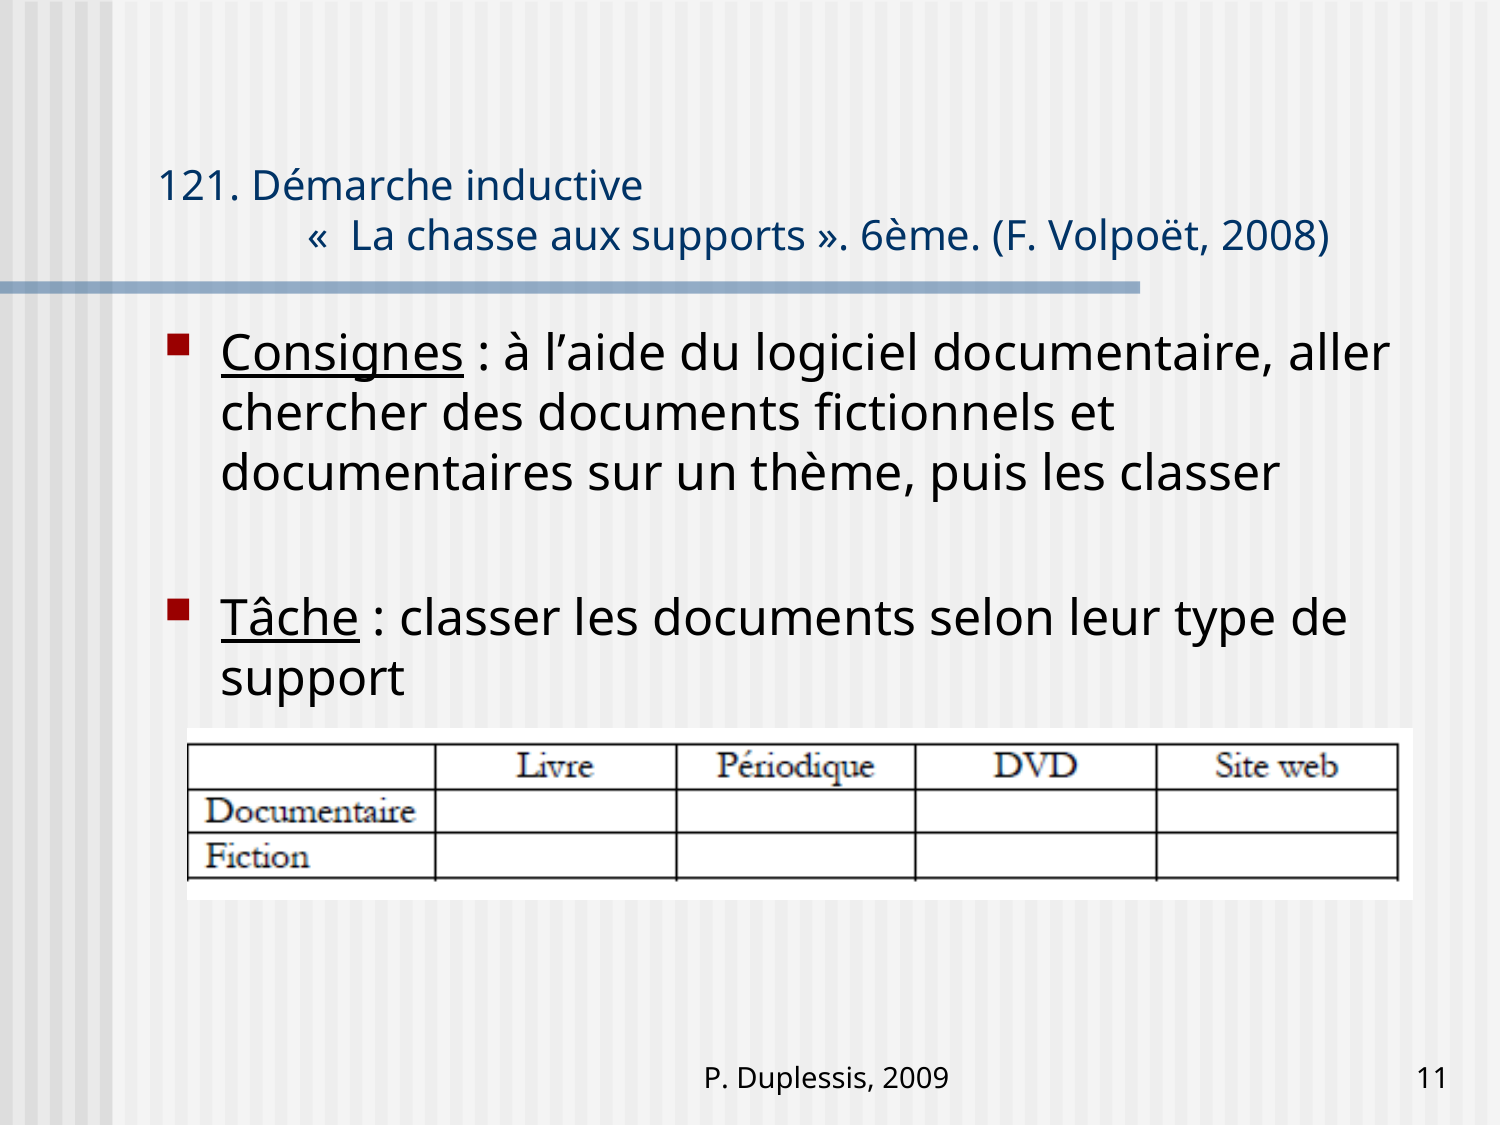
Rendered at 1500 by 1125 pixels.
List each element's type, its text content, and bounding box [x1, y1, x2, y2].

list Consignes : à l’aide du logiciel documentaire, aller chercher des documents fictionnels et documentaires sur un thème, puis les classer Tâche : classer les documents selon leur type de support [149, 312, 1481, 1000]
picture [187, 728, 1413, 901]
title 121. Démarche inductive « La chasse aux supports ». 6ème. (F. Volpoët, 2008) [142, 150, 1482, 267]
